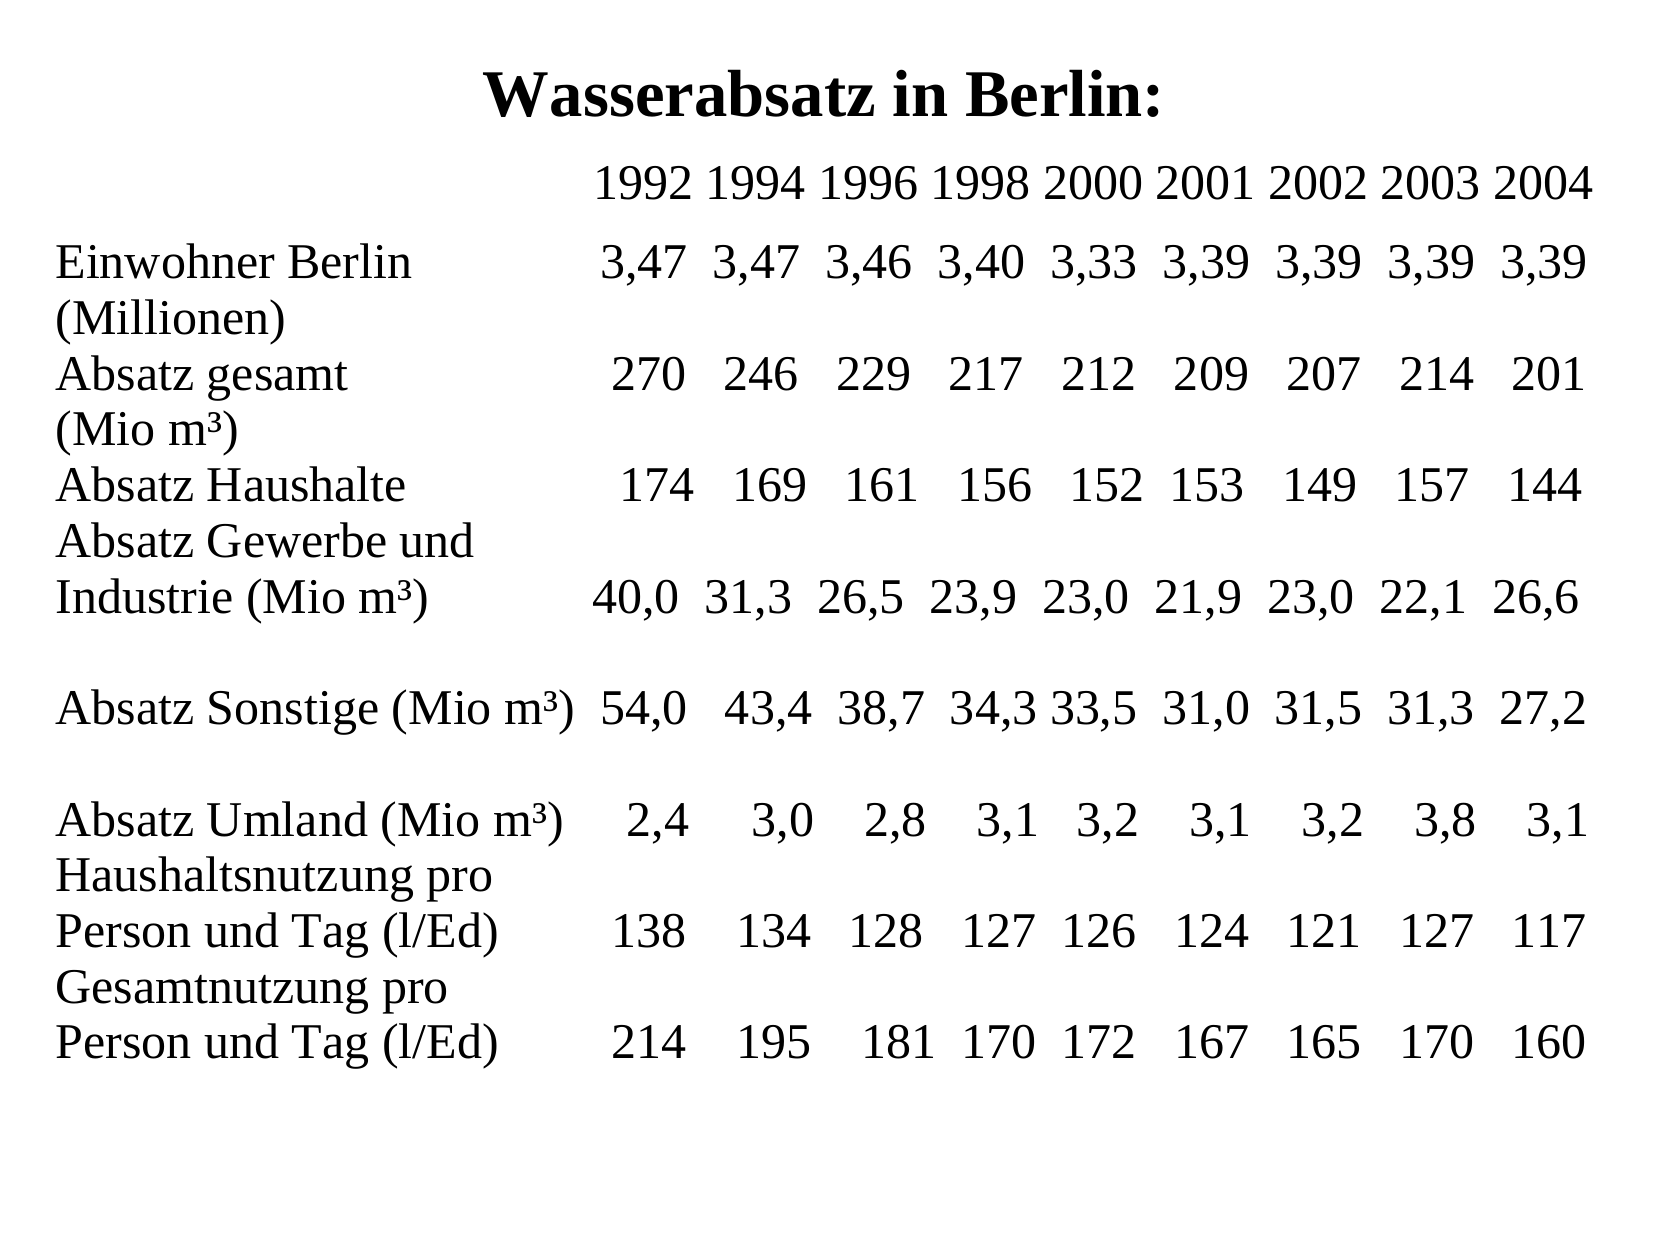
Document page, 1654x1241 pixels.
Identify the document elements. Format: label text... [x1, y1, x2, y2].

text_box Wasserabsatz in Berlin: 1992 1994 1996 1998 2000 2001 2002 2003 2004 Einwohner Berlin 3,47 3,47 3,46 3,40 3,33 3,39 3,39 3,39 3,39 (Millionen) Absatz gesamt 270 246 229 217 212 209 207 214 201 (Mio m³) Absatz Haushalte 174 169 161 156 152 153 149 157 144 Absatz Gewerbe und Industrie (Mio m³) 40,0 31,3 26,5 23,9 23,0 21,9 23,0 22,1 26,6 Absatz Sonstige (Mio m³) 54,0 43,4 38,7 34,3 33,5 31,0 31,5 31,3 27,2 Absatz Umland (Mio m³) 2,4 3,0 2,8 3,1 3,2 3,1 3,2 3,8 3,1 Haushaltsnutzung pro Person und Tag (l/Ed) 138 134 128 127 126 124 121 127 117 Gesamtnutzung pro Person und Tag (l/Ed) 214 195 181 170 172 167 165 170 160 [55, 52, 1594, 1171]
